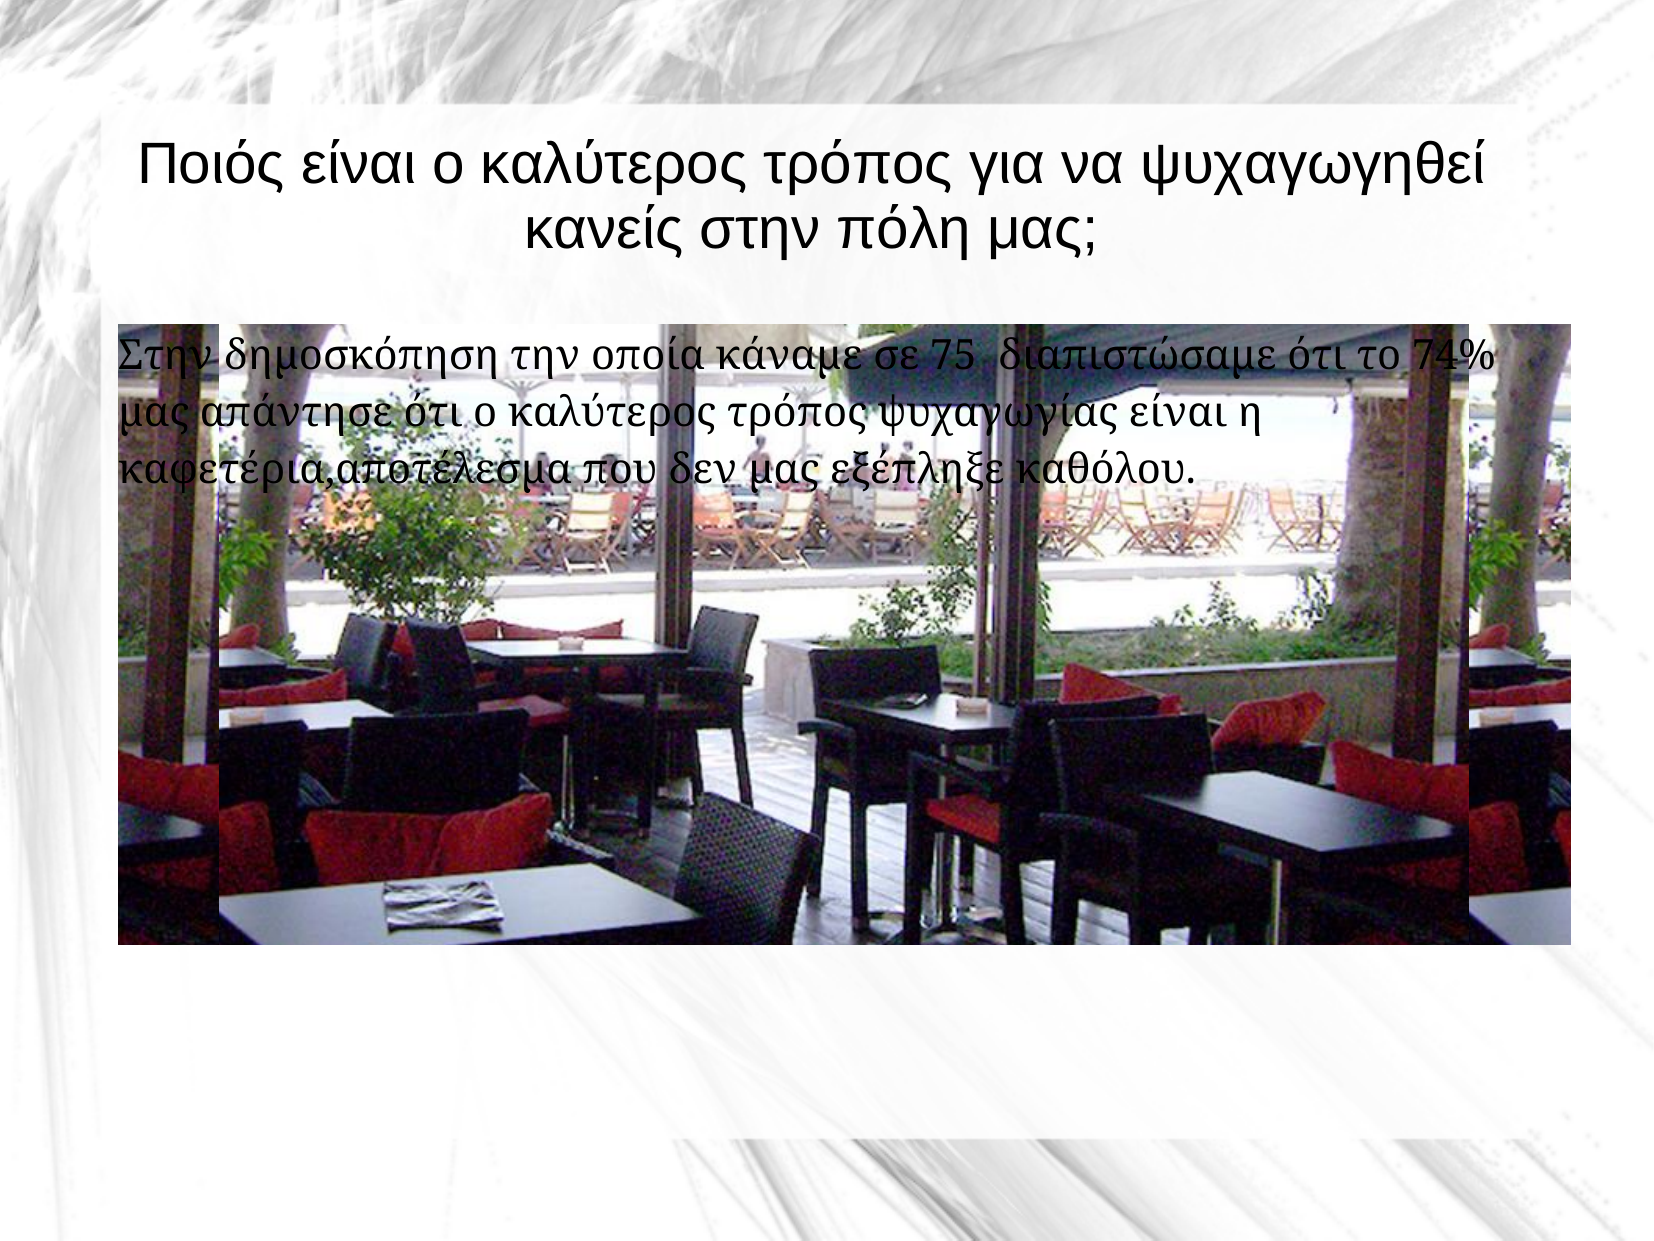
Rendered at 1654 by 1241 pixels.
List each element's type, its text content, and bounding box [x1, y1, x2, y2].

title Ποιός είναι ο καλύτερος τρόπος για να ψυχαγωγηθεί κανείς στην πόλη μας; [118, 112, 1506, 281]
picture [0, 0, 1654, 1241]
list Στην δημοσκόπηση την οποία κάναμε σε 75 διαπιστώσαμε ότι το 74% μας απάντησε ότι ο καλύτερος τρόπος ψυχαγωγίας είναι η καφετέρια,αποτέλεσμα που δεν μας εξέπληξε καθόλου. [118, 324, 1571, 945]
